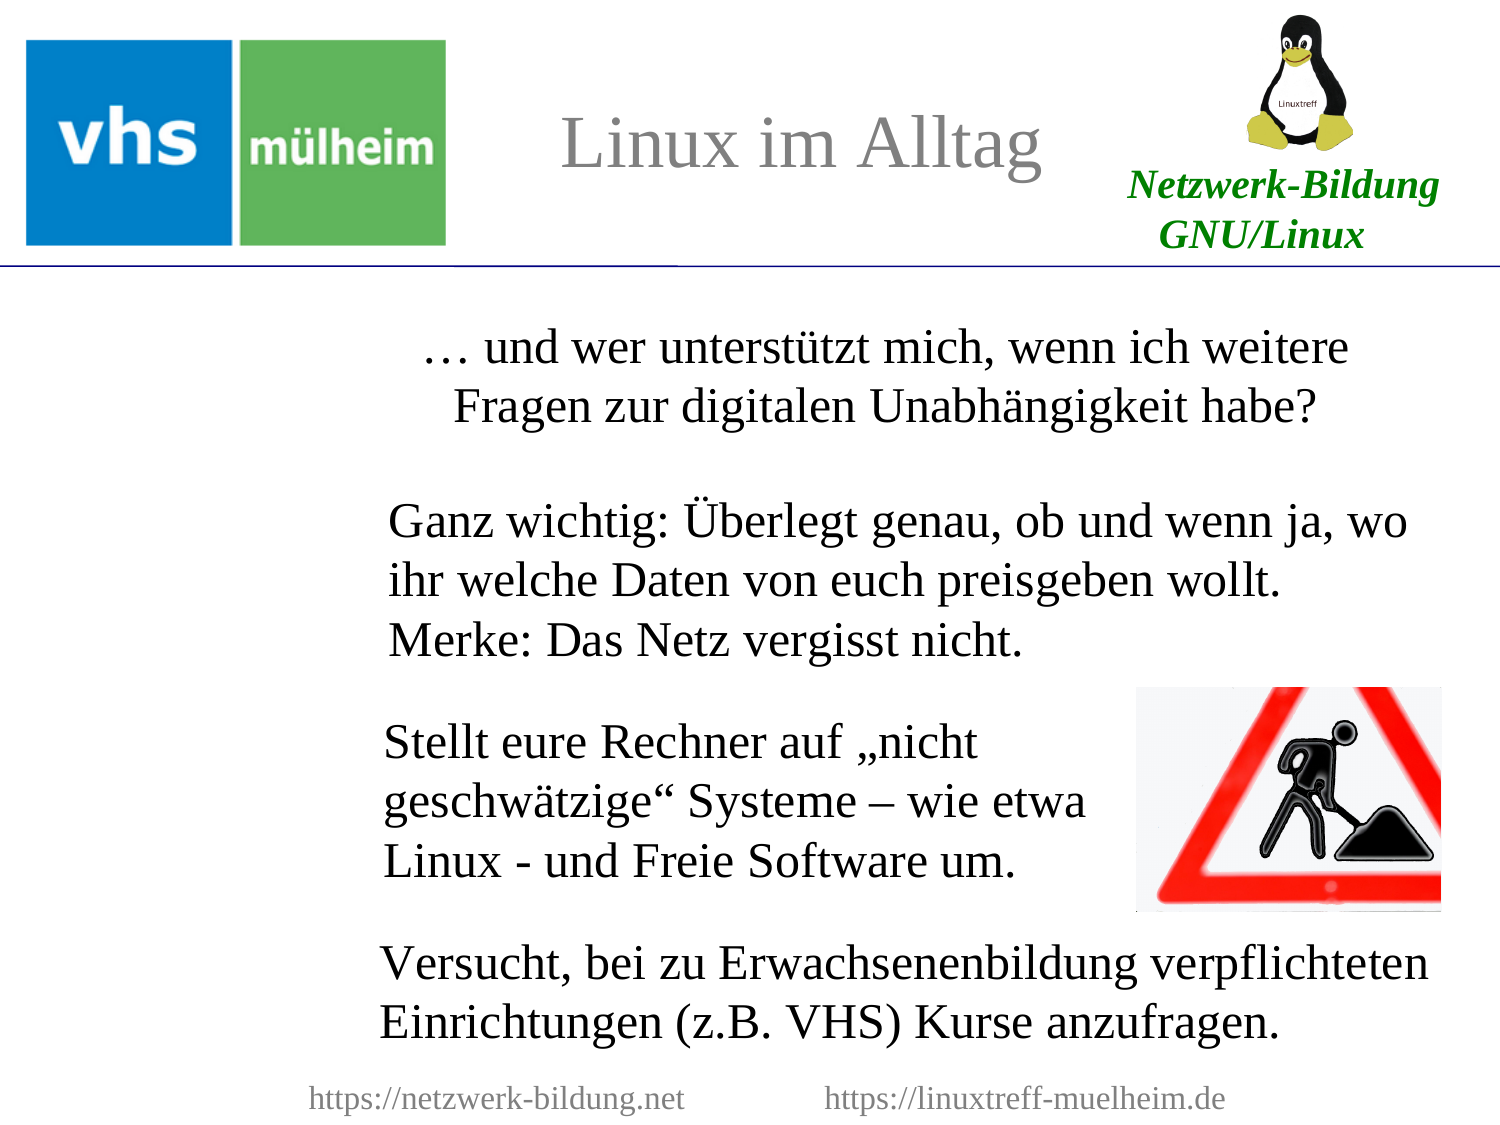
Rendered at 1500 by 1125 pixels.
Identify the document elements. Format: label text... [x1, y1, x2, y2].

picture [1246, 13, 1353, 152]
picture [14, 32, 461, 254]
picture [1136, 687, 1442, 912]
text_box … und wer unterstützt mich, wenn ich weitere Fragen zur digitalen Unabhängigkeit habe? [384, 308, 1388, 443]
text_box Stellt eure Rechner auf „nicht geschwätzige“ Systeme – wie etwa Linux - und Freie Software um. [368, 703, 1113, 897]
text_box Netzwerk-Bildung GNU/Linux [1112, 151, 1467, 267]
text_box Ganz wichtig: Überlegt genau, ob und wenn ja, wo ihr welche Daten von euch preisgeben wollt. Merke: Das Netz vergisst nicht. [374, 482, 1485, 676]
text_box Versucht, bei zu Erwachsenenbildung verpflichteten Einrichtungen (z.B. VHS) Kurse anzufragen. [365, 924, 1481, 1059]
text_box Linux im Alltag [525, 88, 1079, 195]
text_box https://netzwerk-bildung.net https://linuxtreff-muelheim.de [34, 1070, 1500, 1125]
